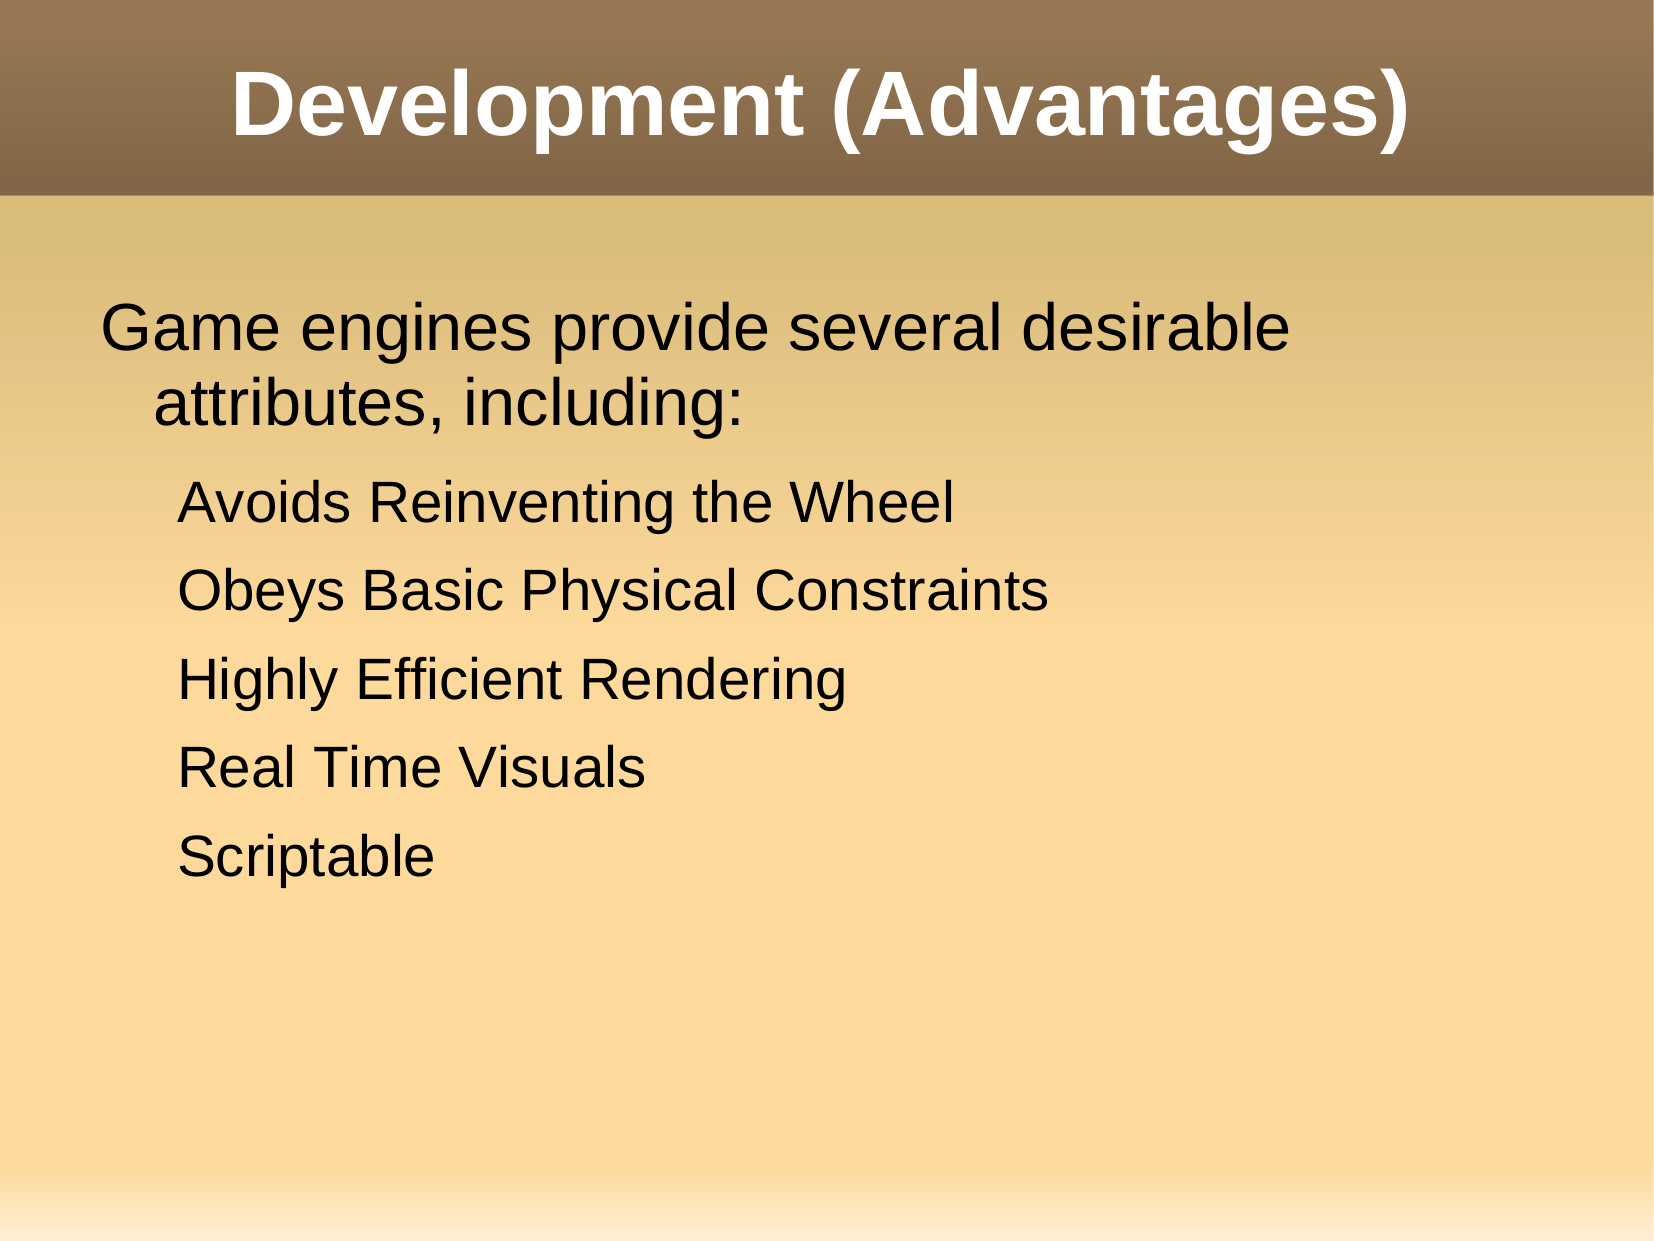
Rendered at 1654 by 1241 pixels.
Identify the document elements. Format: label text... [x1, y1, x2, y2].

list Game engines provide several desirable attributes, including: Avoids Reinventing the Wheel Obeys Basic Physical Constraints Highly Efficient Rendering Real Time Visuals Scriptable [82, 290, 1571, 1094]
picture [0, 0, 1654, 1241]
title Development (Advantages) [76, 7, 1565, 200]
